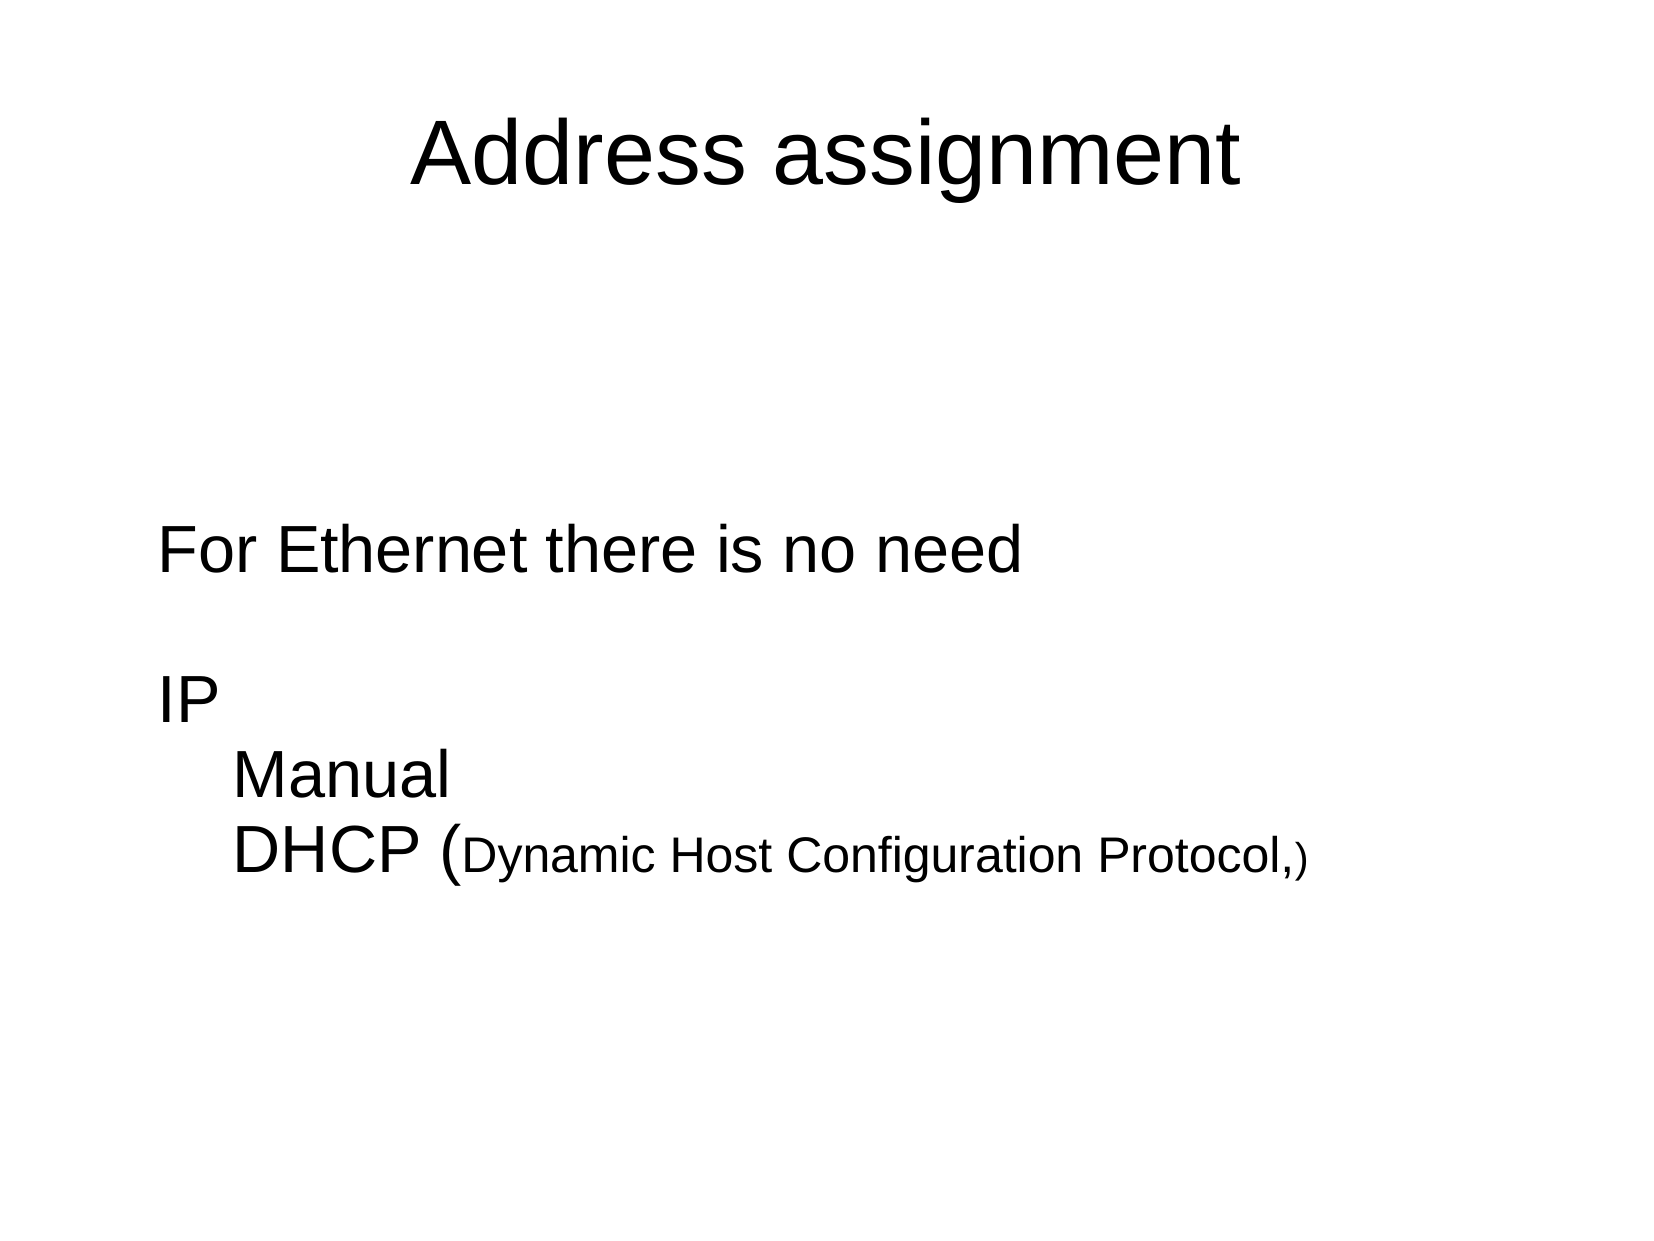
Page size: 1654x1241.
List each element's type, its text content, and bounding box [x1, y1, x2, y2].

title Address assignment [82, 49, 1571, 257]
subtitle For Ethernet there is no need IP Manual DHCP (Dynamic Host Configuration Protocol,) [82, 297, 1571, 1102]
